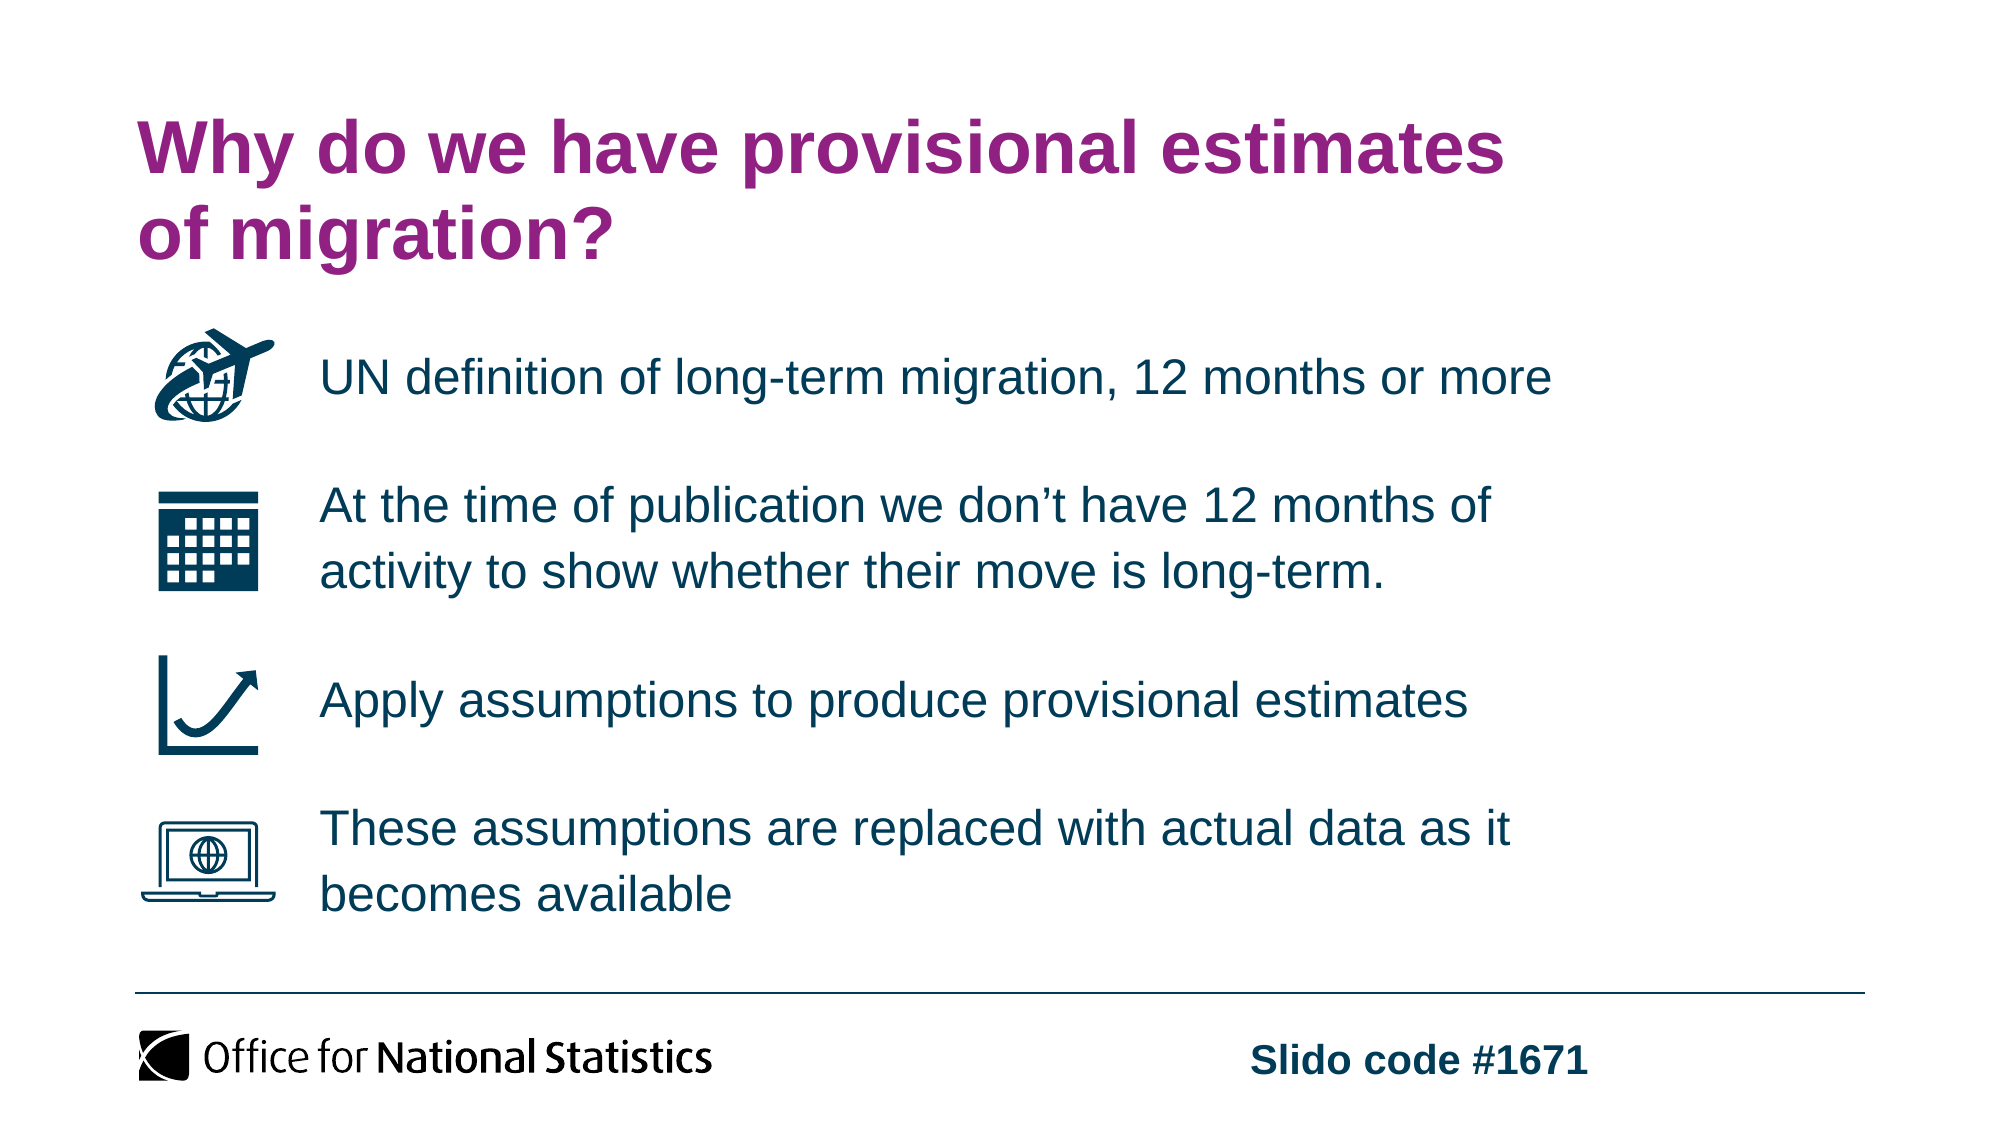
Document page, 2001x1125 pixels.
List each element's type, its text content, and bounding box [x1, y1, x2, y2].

text_box Slido code #1671 [1235, 1025, 1866, 1086]
picture [149, 311, 280, 442]
title Why do we have provisional estimates of migration? [137, 105, 1572, 261]
picture [137, 634, 280, 777]
list UN definition of long-term migration, 12 months or more At the time of publication we don’t have 12 months of activity to show whether their move is long-term. Apply assumptions to produce provisional estimates These assumptions are replaced with actual data as it becomes available [319, 338, 1612, 923]
picture [137, 789, 280, 932]
picture [137, 470, 280, 613]
